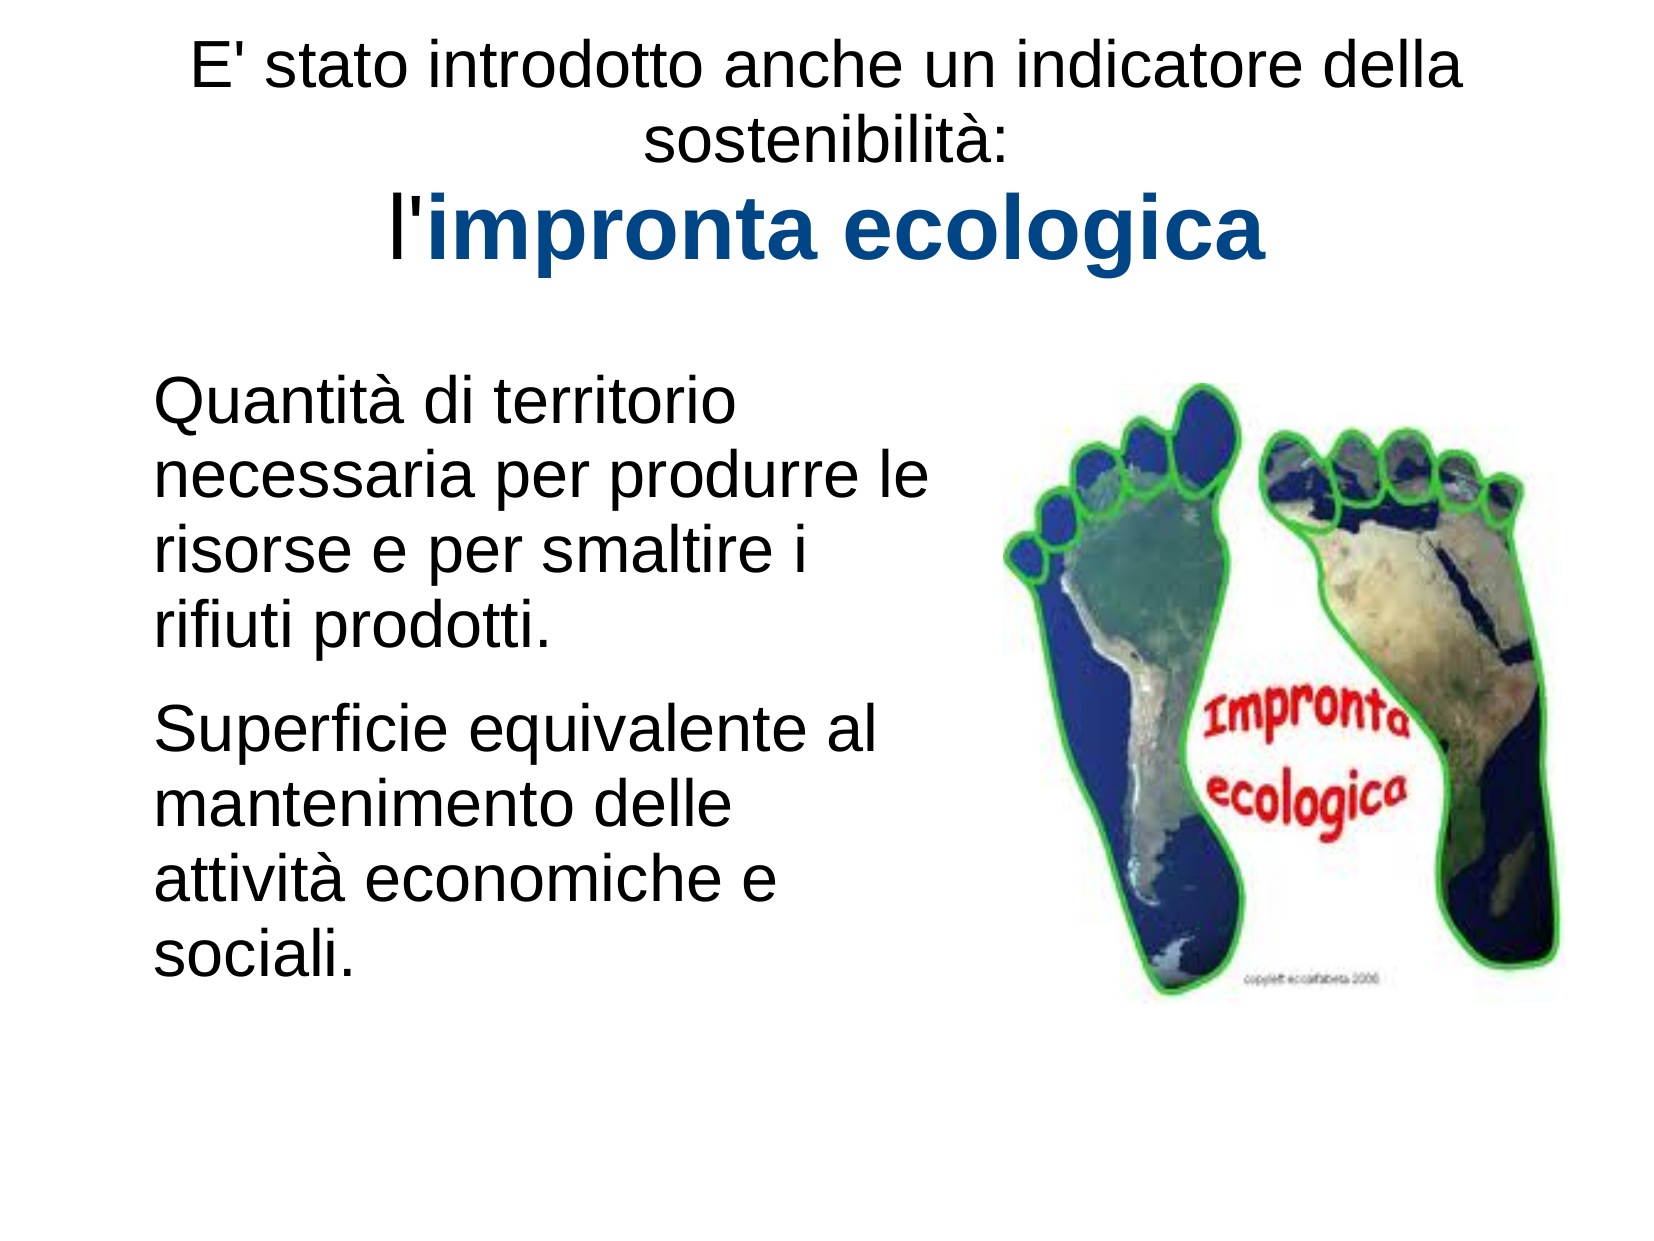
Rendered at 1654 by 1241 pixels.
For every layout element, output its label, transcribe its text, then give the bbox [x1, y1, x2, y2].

picture [1003, 383, 1565, 1004]
title E' stato introdotto anche un indicatore della sostenibilità: l'impronta ecologica [82, 26, 1571, 280]
list Quantità di territorio necessaria per produrre le risorse e per smaltire i rifiuti prodotti. Superficie equivalente al mantenimento delle attività economiche e sociali. [82, 362, 945, 1182]
